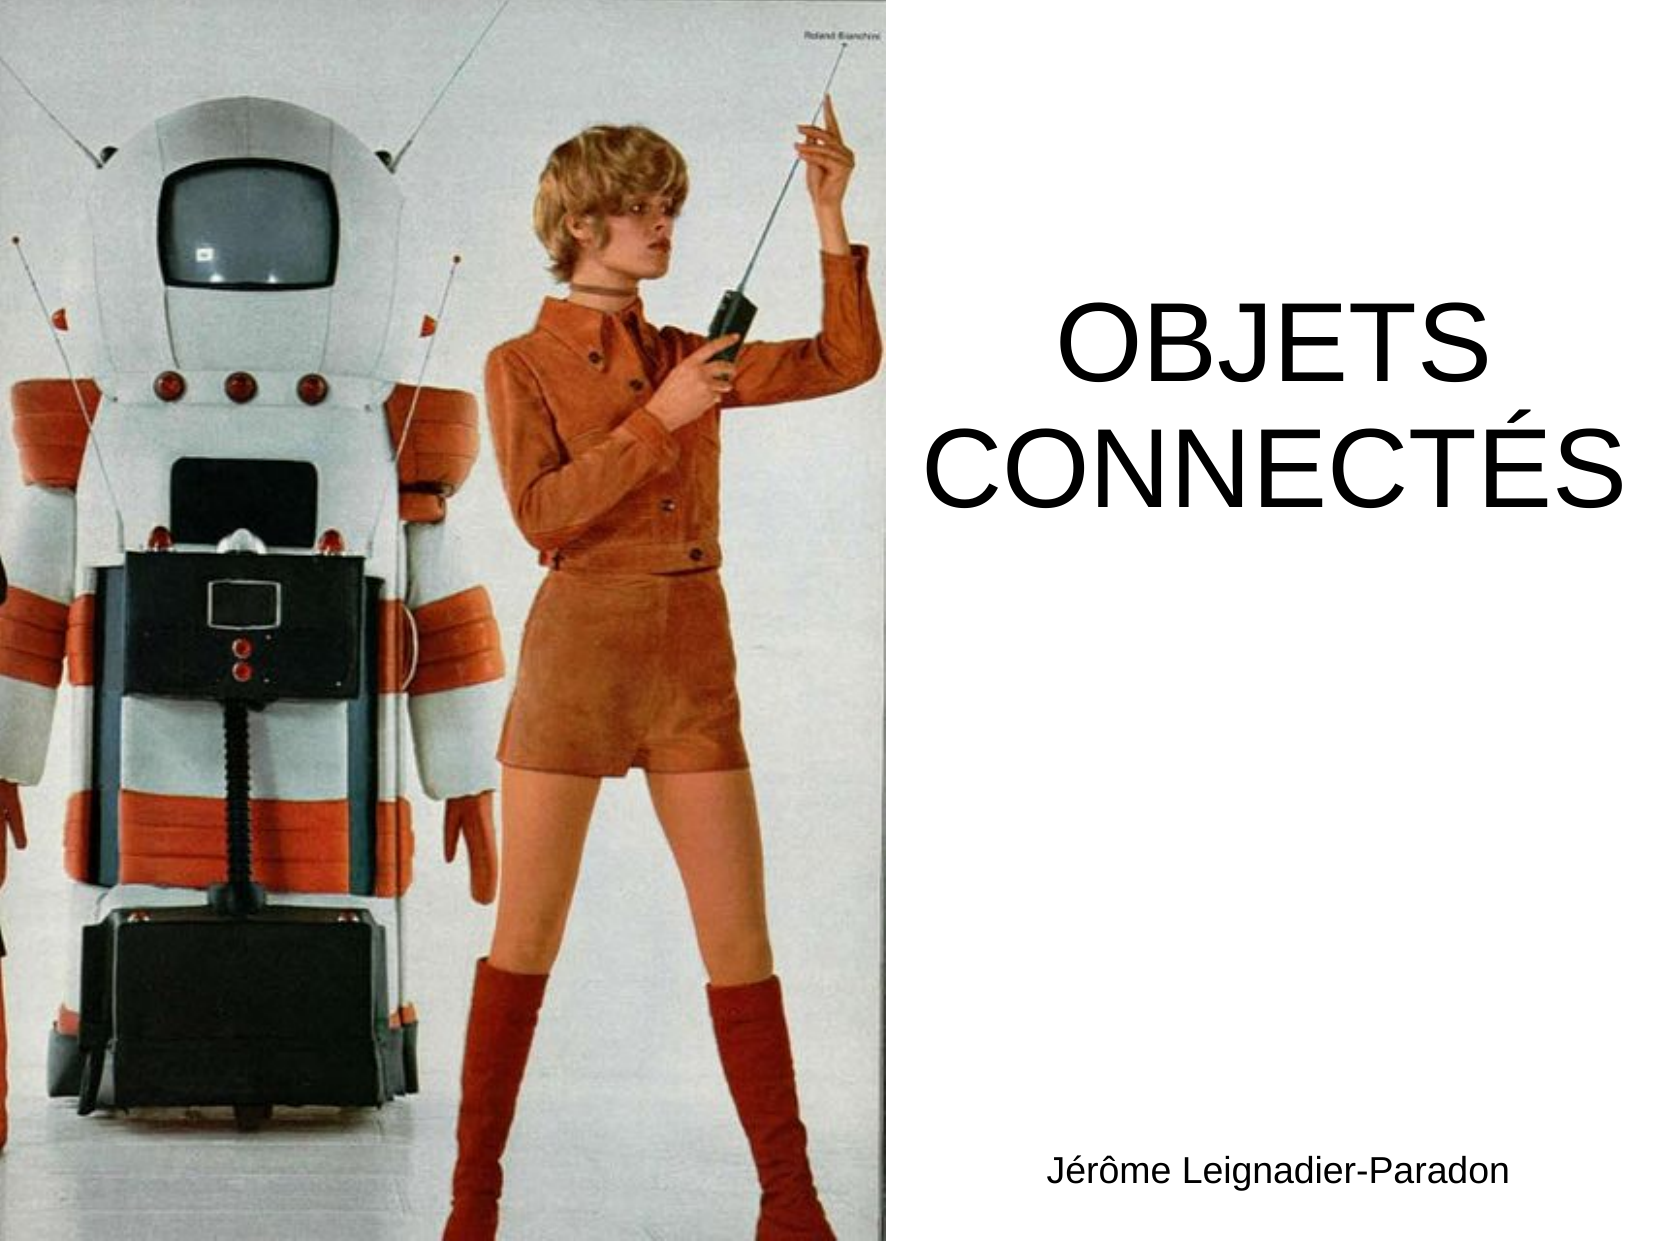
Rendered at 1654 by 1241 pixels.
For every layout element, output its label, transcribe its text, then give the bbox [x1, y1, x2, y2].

picture [0, 0, 886, 1241]
text_box Jérôme Leignadier-Paradon [954, 1142, 1603, 1199]
text_box OBJETS CONNECTÉS [906, 272, 1643, 634]
